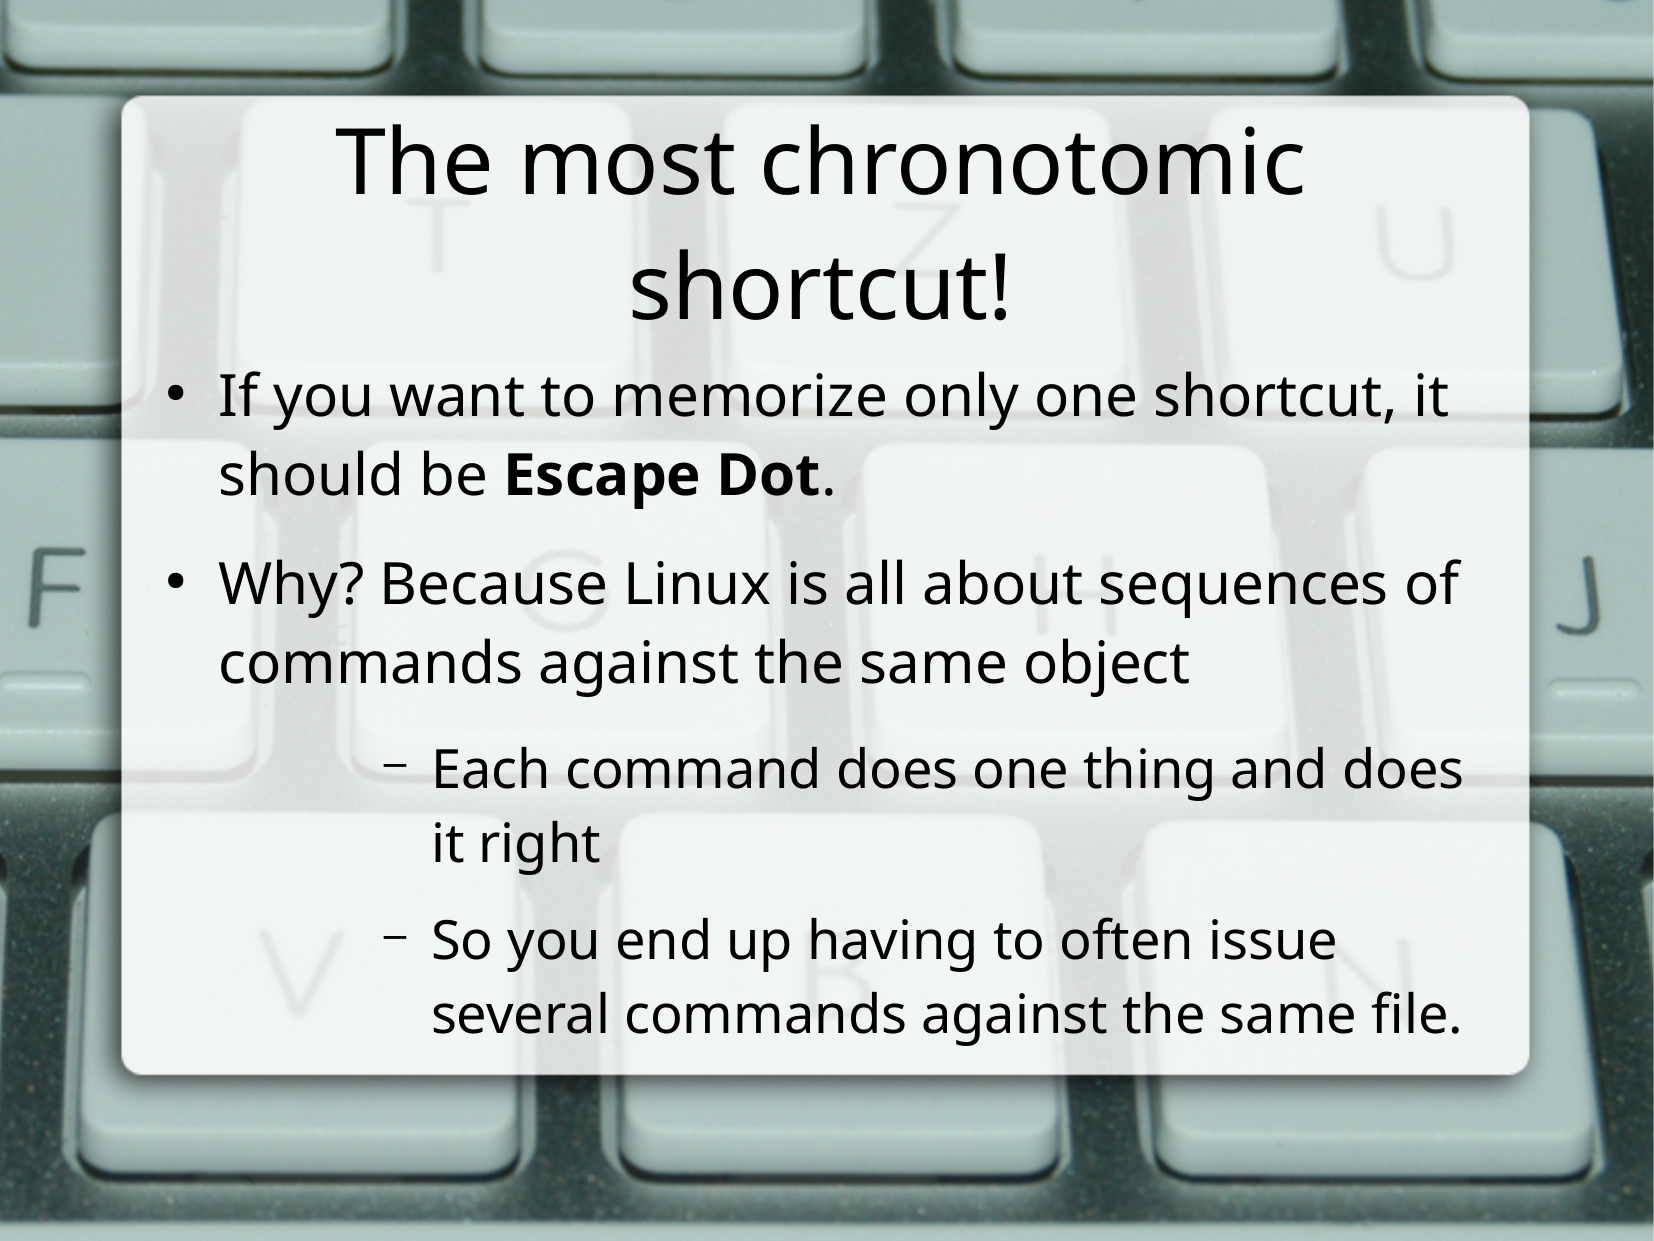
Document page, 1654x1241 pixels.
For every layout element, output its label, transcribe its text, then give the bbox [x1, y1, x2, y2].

title The most chronotomic shortcut! [135, 109, 1506, 334]
picture [0, 0, 1654, 1241]
list If you want to memorize only one shortcut, it should be Escape Dot. Why? Because Linux is all about sequences of commands against the same object Each command does one thing and does it right So you end up having to often issue several commands against the same file. [147, 354, 1506, 1074]
